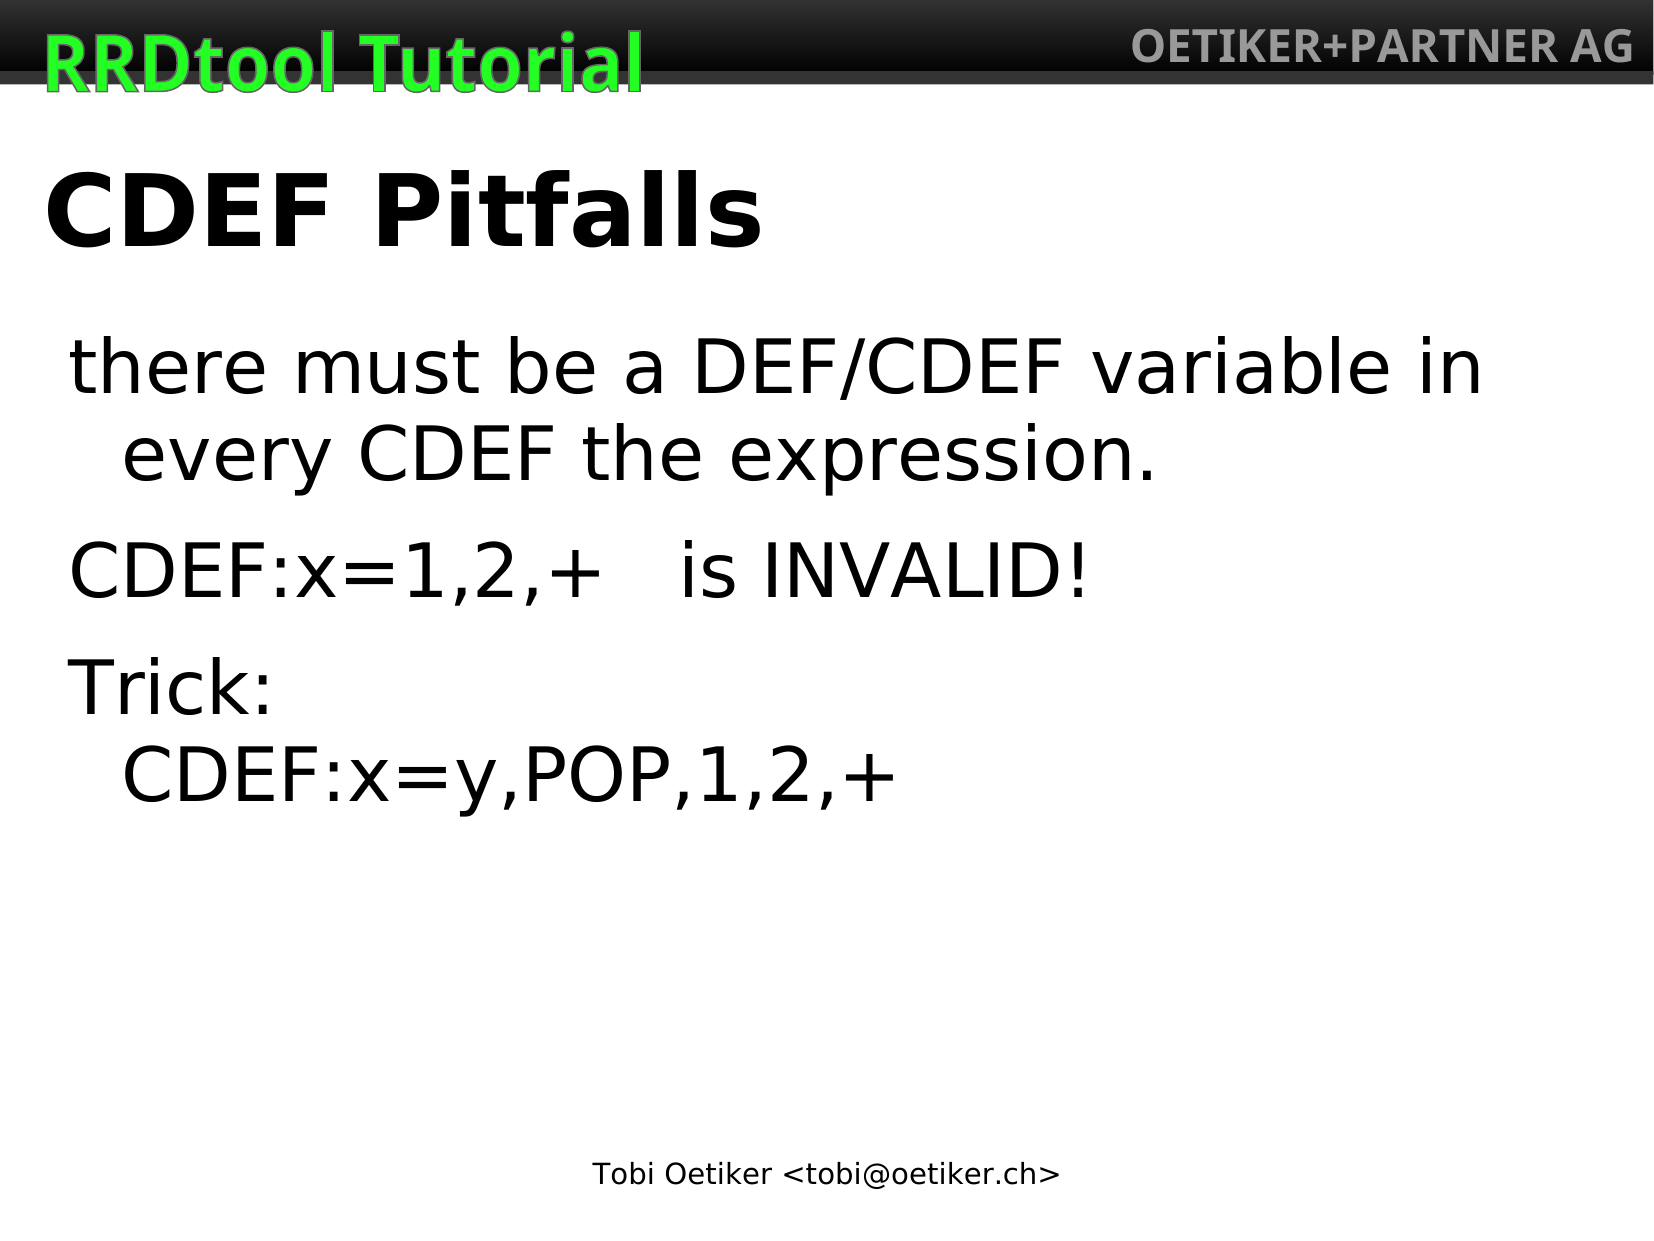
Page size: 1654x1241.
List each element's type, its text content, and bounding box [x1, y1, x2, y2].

title CDEF Pitfalls [43, 137, 1582, 287]
list there must be a DEF/CDEF variable in every CDEF the expression. CDEF:x=1,2,+ is INVALID! Trick: CDEF:x=y,POP,1,2,+ [50, 323, 1571, 1093]
